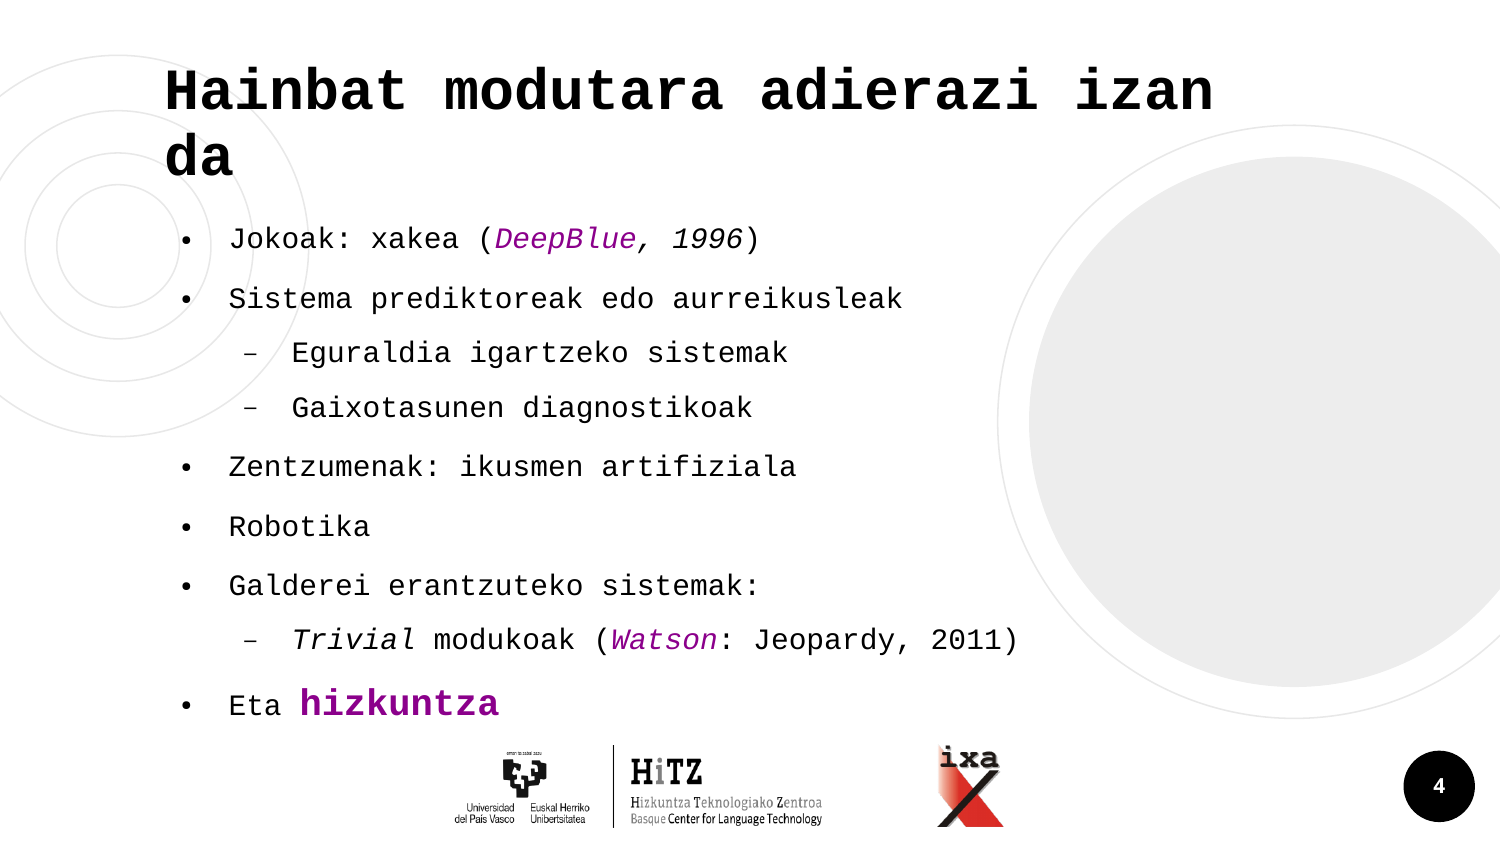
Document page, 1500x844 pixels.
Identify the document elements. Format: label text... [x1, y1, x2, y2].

title Hainbat modutara adierazi izan da [164, 60, 1311, 193]
picture [937, 744, 1004, 827]
picture [450, 745, 827, 828]
text_box <zenbakia> [1403, 750, 1475, 823]
list Jokoak: xakea (DeepBlue, 1996) Sistema prediktoreak edo aurreikusleak Eguraldia igartzeko sistemak Gaixotasunen diagnostikoak Zentzumenak: ikusmen artifiziala Robotika Galderei erantzuteko sistemak: Trivial modukoak (Watson: Jeopardy, 2011) Eta hizkuntza [165, 224, 1359, 733]
